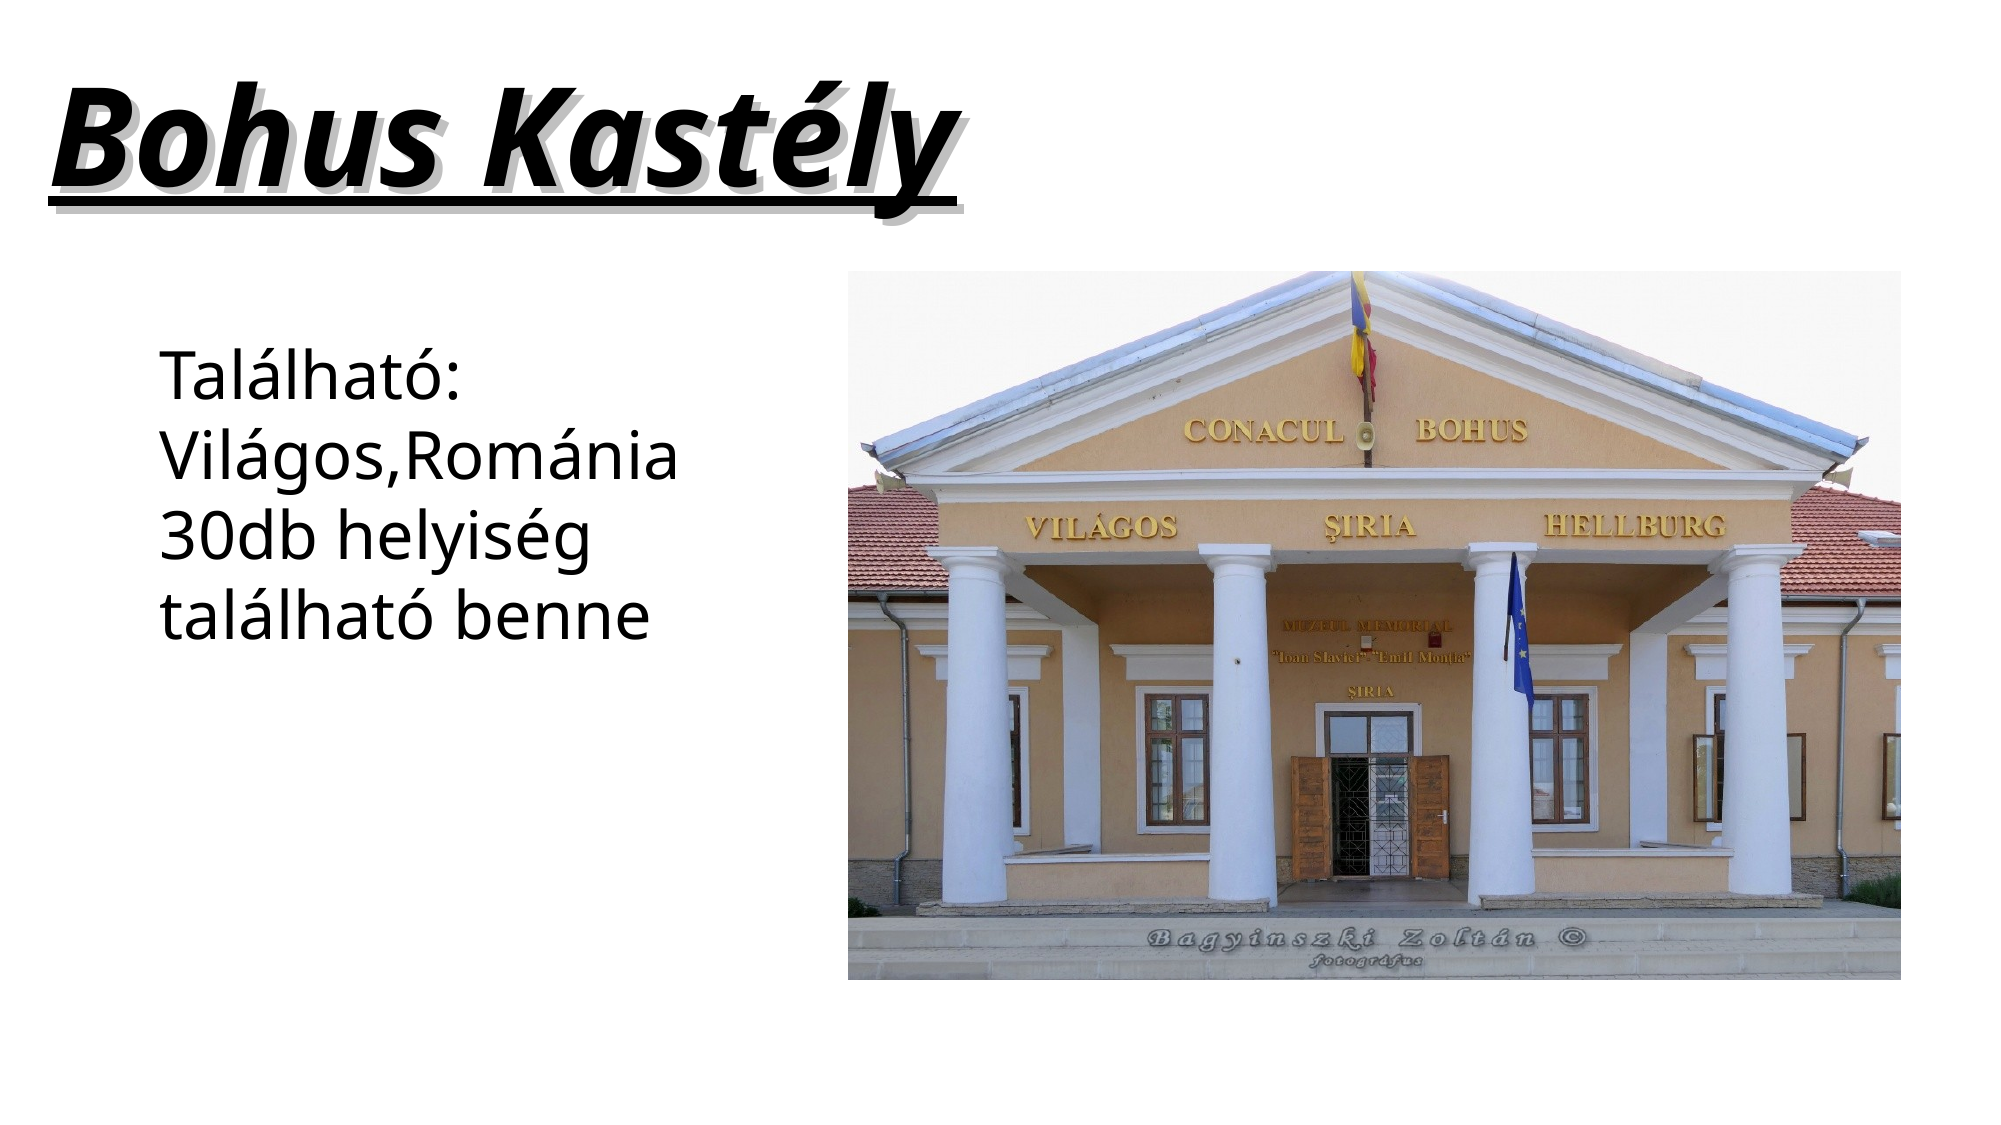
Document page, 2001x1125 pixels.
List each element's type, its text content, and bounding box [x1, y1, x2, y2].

picture [848, 271, 1901, 980]
text_box Található: Világos,Románia 30db helyiség található benne [145, 325, 848, 664]
text_box Bohus Kastély [33, 41, 1107, 223]
